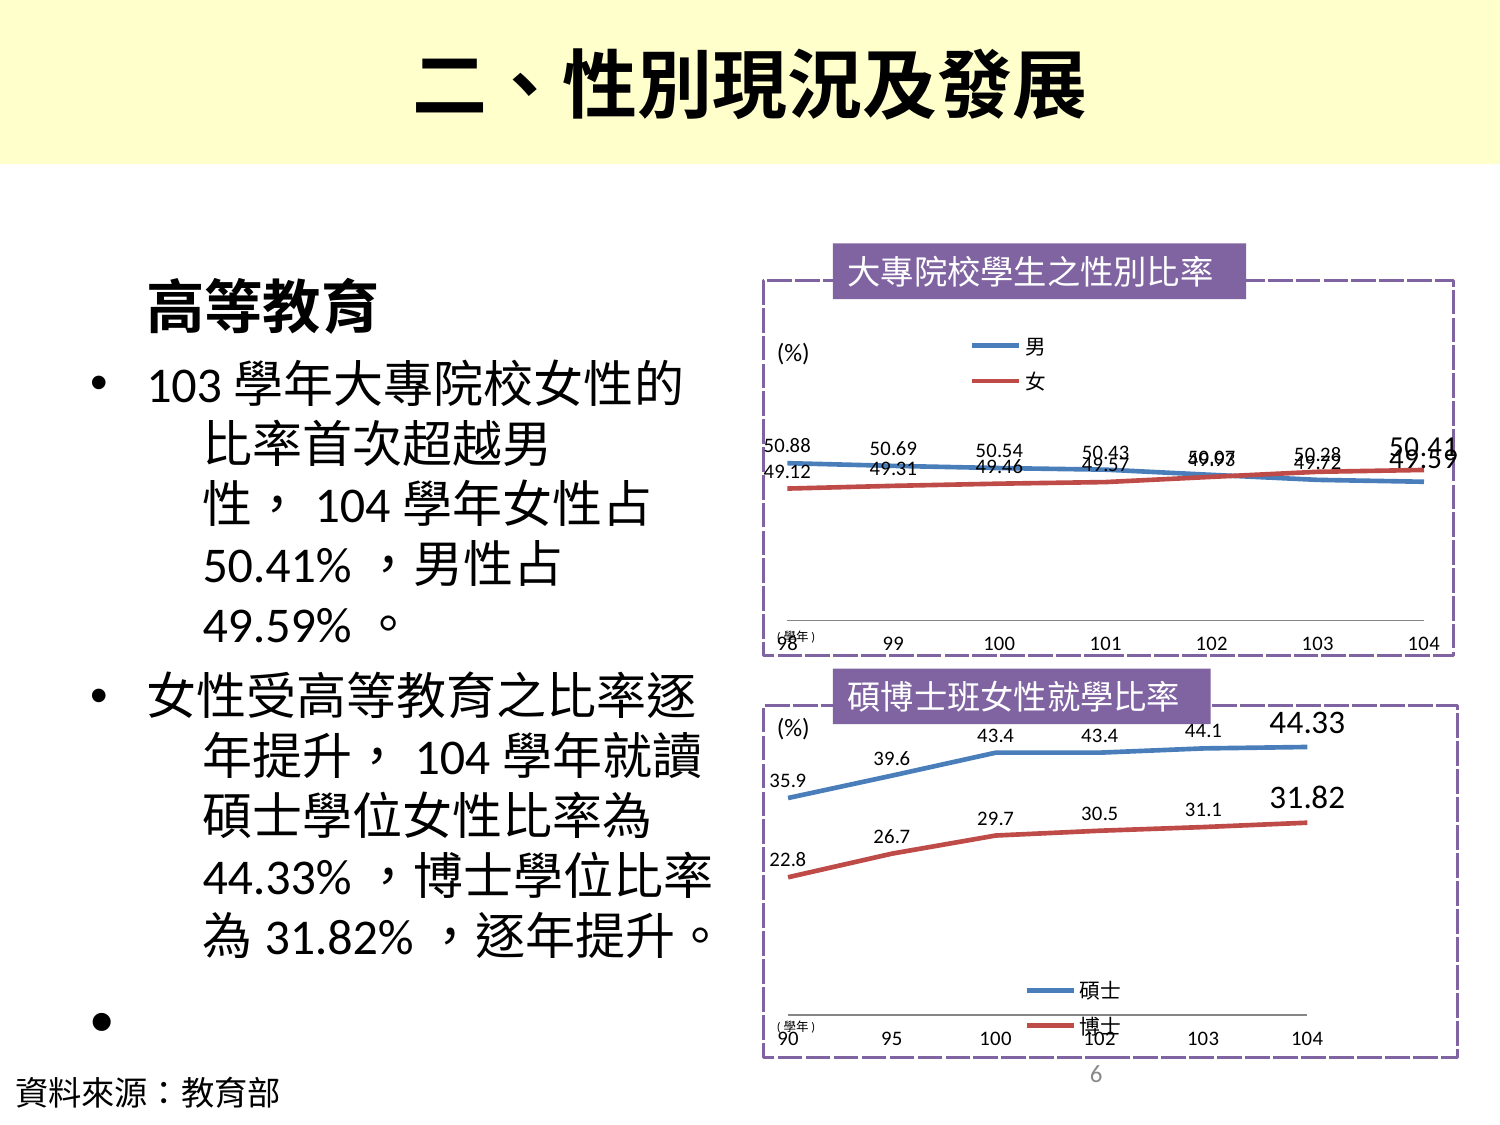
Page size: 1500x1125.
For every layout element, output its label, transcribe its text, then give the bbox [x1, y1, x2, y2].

text_box 碩博士班女性就學比率 [832, 668, 1211, 725]
text_box 資料來源：教育部 [0, 1064, 408, 1121]
text_box (學年) [761, 621, 857, 652]
text_box (學年) [761, 1011, 857, 1042]
text_box 大專院校學生之性別比率 [832, 243, 1247, 300]
chart [761, 704, 1459, 1059]
text_box [1074, 1059, 1426, 1103]
list 高等教育 103學年大專院校女性的比率首次超越男性，104學年女性占50.41%，男性占49.59%。 女性受高等教育之比率逐年提升，104學年就讀碩士學位女性比率為44.33%，博士學位比率為31.82%，逐年提升。 [75, 262, 739, 1005]
text_box (%) [761, 704, 827, 739]
text_box (%) [761, 329, 827, 366]
chart [761, 278, 1459, 657]
title 二、性別現況及發展 [0, 0, 1500, 165]
